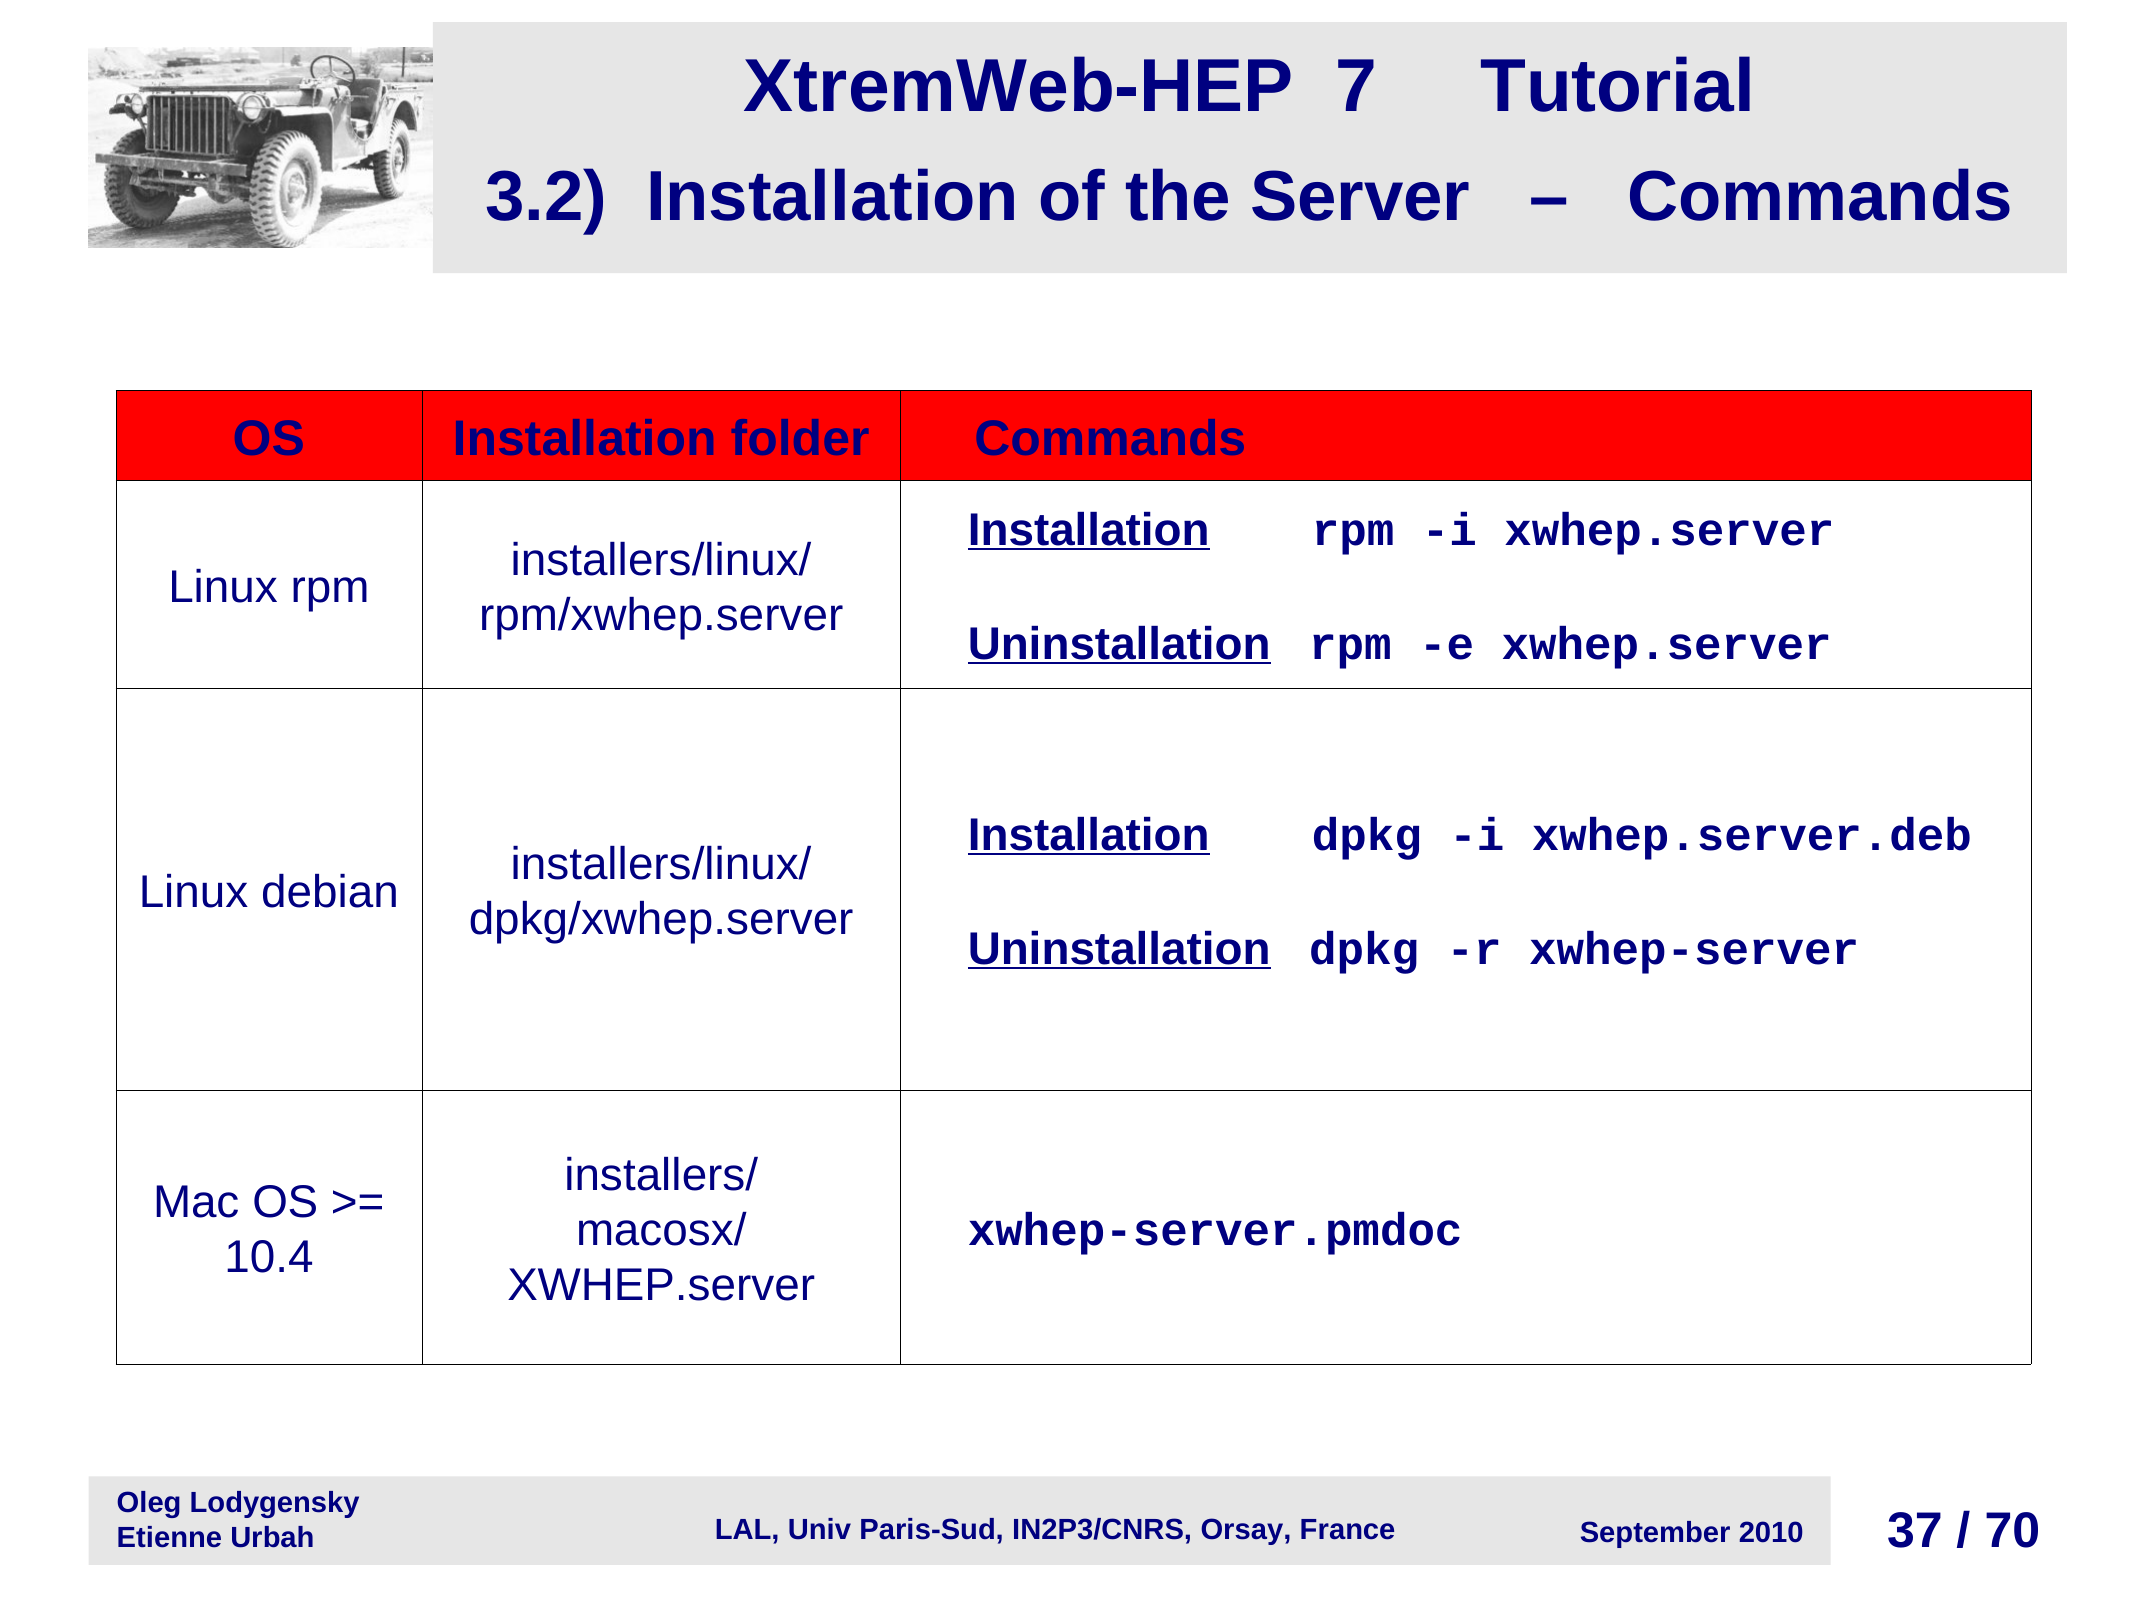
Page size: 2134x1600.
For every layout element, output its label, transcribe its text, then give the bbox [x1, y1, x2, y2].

table_header OS [117, 391, 422, 480]
table_header Installation folder [423, 391, 900, 480]
table_cell Mac OS >= 10.4 [117, 1091, 422, 1364]
title 3.2) Installation of the Server – Commands [442, 118, 2067, 266]
table_cell Installation dpkg -i xwhep.server.deb Uninstallation dpkg -r xwhep-server [901, 689, 2031, 1090]
table_cell Installation rpm -i xwhep.server Uninstallation rpm -e xwhep.server [901, 481, 2031, 688]
table_cell installers/macosx/XWHEP.server [423, 1091, 900, 1364]
table_cell Linux rpm [117, 481, 422, 688]
table_cell xwhep-server.pmdoc [901, 1091, 2031, 1364]
table_cell installers/linux/rpm/xwhep.server [423, 481, 900, 688]
table_cell installers/linux/dpkg/xwhep.server [423, 689, 900, 1090]
table_header Commands [901, 391, 2031, 480]
table_cell Linux debian [117, 689, 422, 1090]
picture [88, 47, 433, 248]
